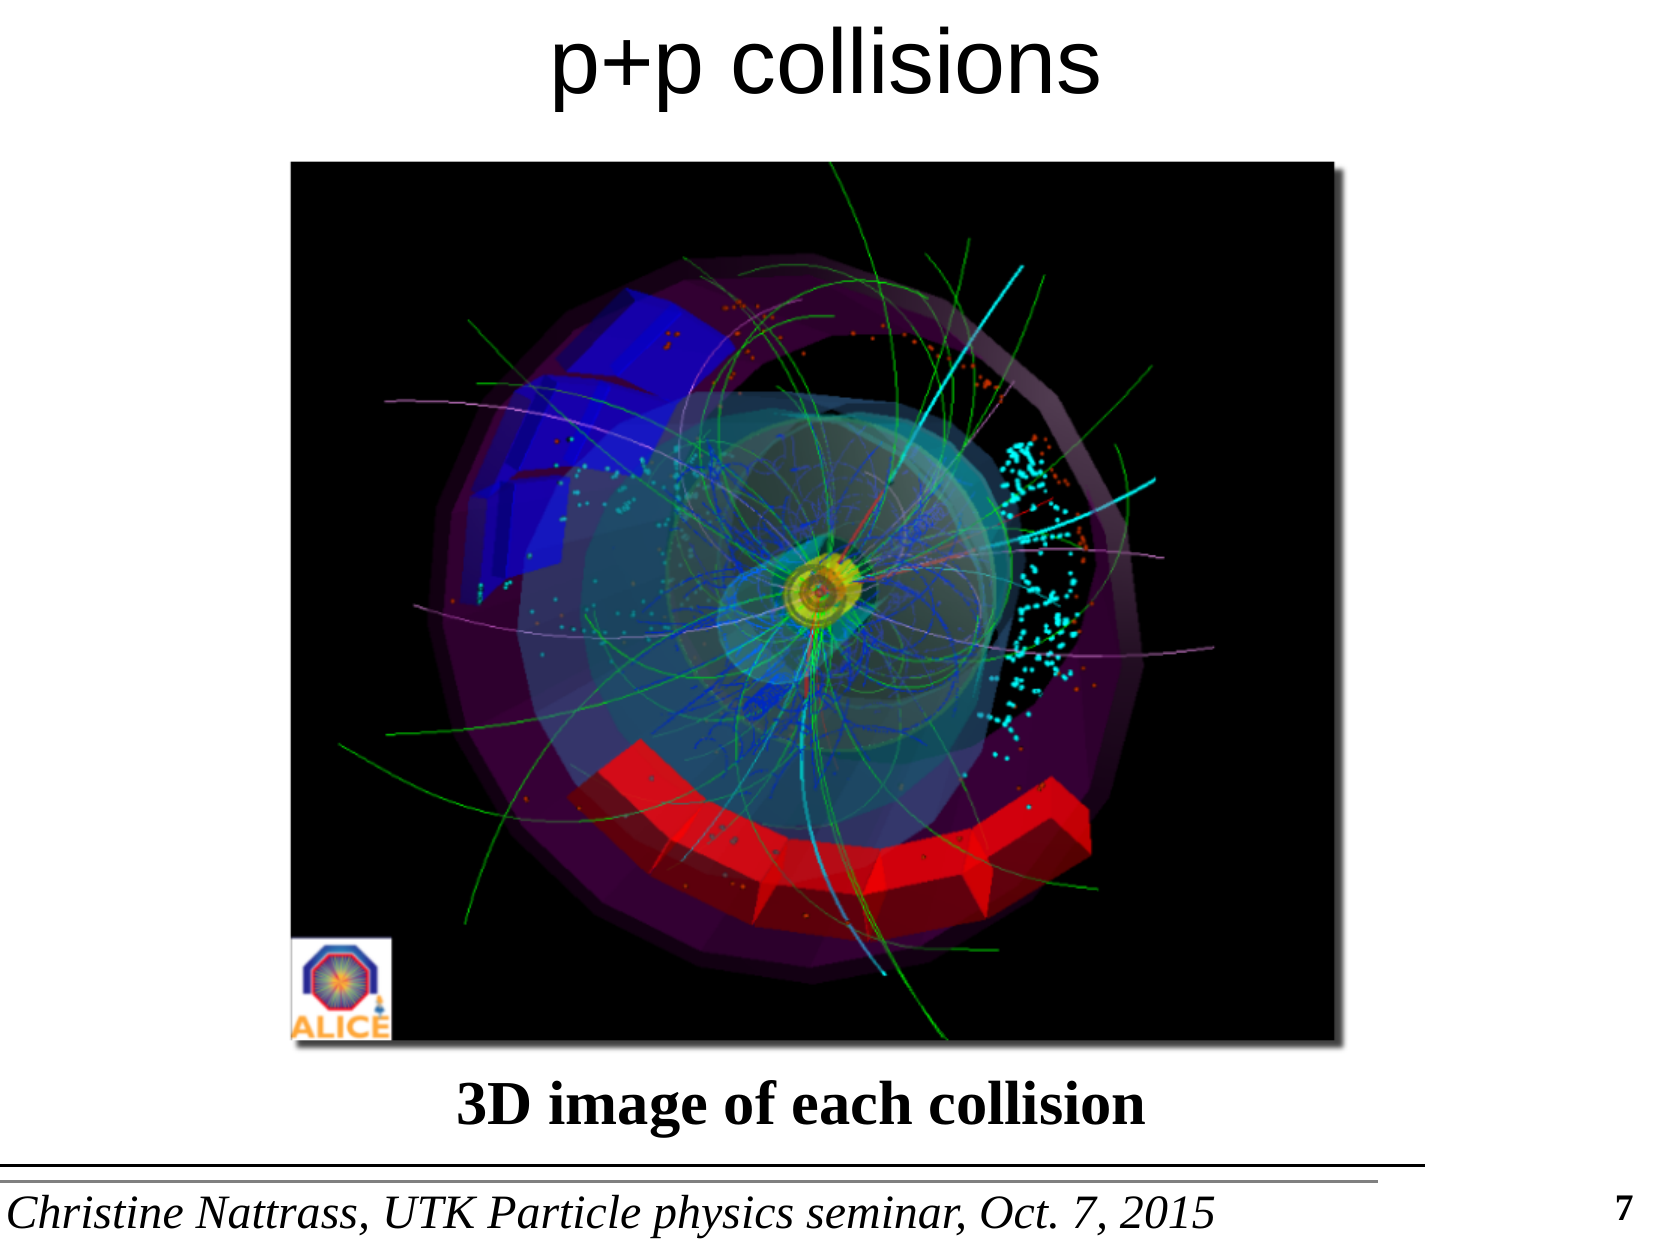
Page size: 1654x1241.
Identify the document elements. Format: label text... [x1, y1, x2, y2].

title p+p collisions [82, 10, 1571, 114]
picture [222, 159, 1423, 1060]
text_box 3D image of each collision [441, 1061, 1192, 1147]
